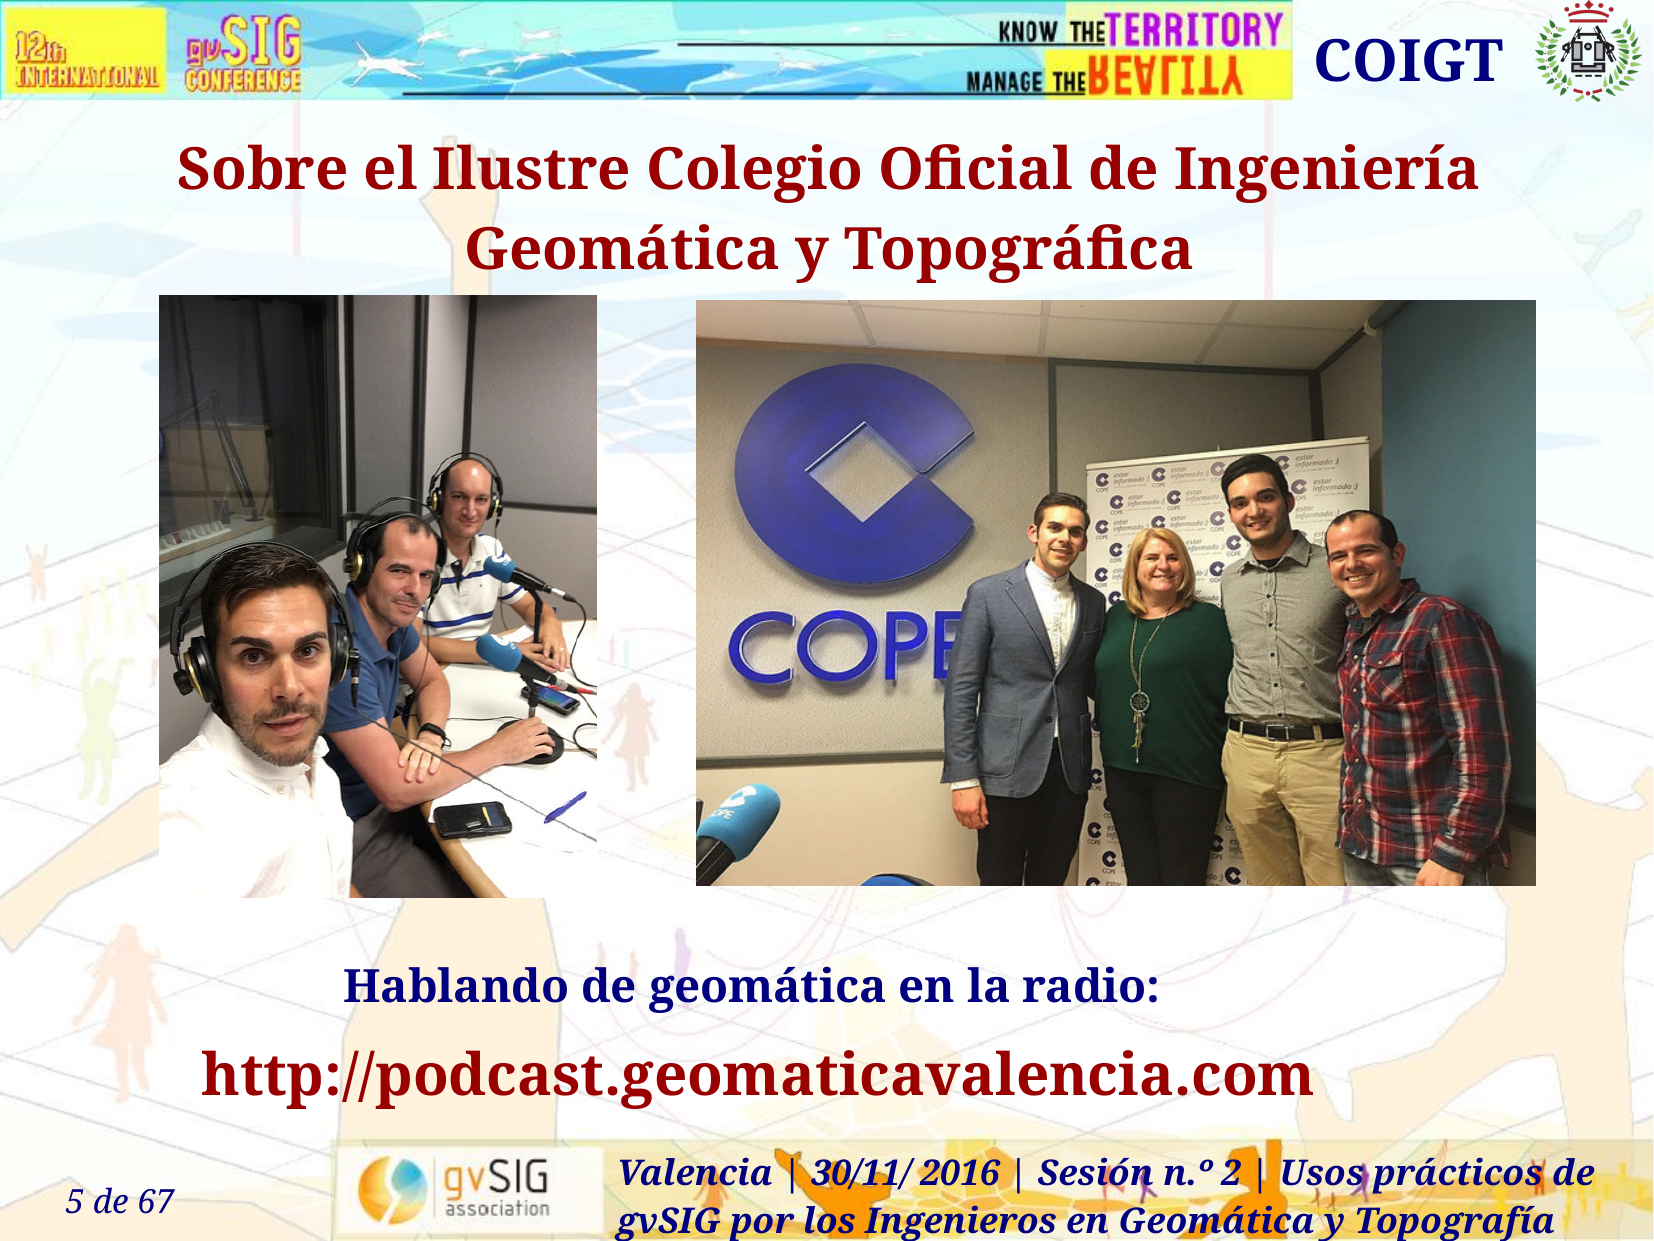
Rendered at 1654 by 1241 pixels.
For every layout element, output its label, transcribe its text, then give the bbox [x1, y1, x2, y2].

picture [0, 0, 1654, 1241]
text_box Sobre el Ilustre Colegio Oficial de Ingeniería Geomática y Topográfica [28, 120, 1630, 268]
text_box <número> de 67 [50, 1170, 383, 1241]
text_box COIGT [1299, 12, 1654, 148]
text_box Hablando de geomática en la radio: http://podcast.geomaticavalencia.com [28, 945, 1489, 1105]
text_box Valencia | 30/11/ 2016 | Sesión n.º 2 | Usos prácticos de gvSIG por los Ingenieros en Geomática y Topografía [602, 1140, 1654, 1241]
picture [996, 270, 1013, 279]
